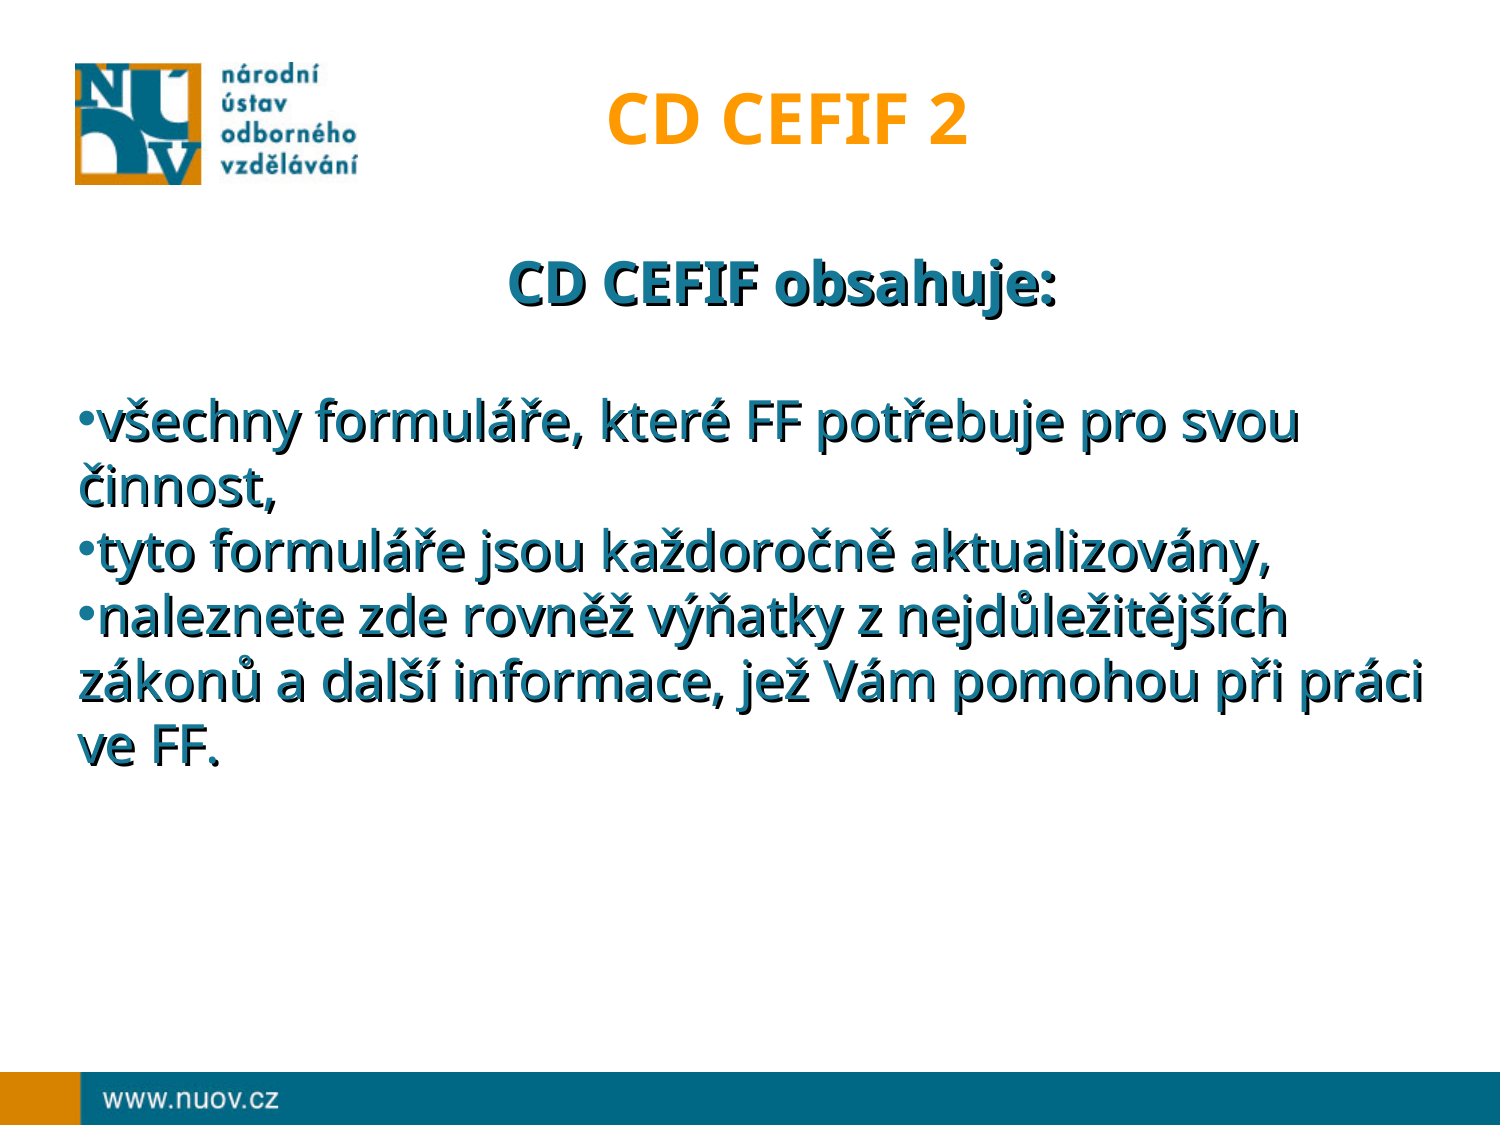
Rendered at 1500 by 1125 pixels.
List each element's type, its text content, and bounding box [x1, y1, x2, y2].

text_box CD CEFIF obsahuje: všechny formuláře, které FF potřebuje pro svou činnost, tyto formuláře jsou každoročně aktualizovány, naleznete zde rovněž výňatky z nejdůležitějších zákonů a další informace, jež Vám pomohou při práci ve FF. [62, 237, 1500, 783]
text_box [75, 62, 358, 185]
title CD CEFIF 2 [374, 24, 1475, 188]
text_box [0, 1072, 1500, 1125]
